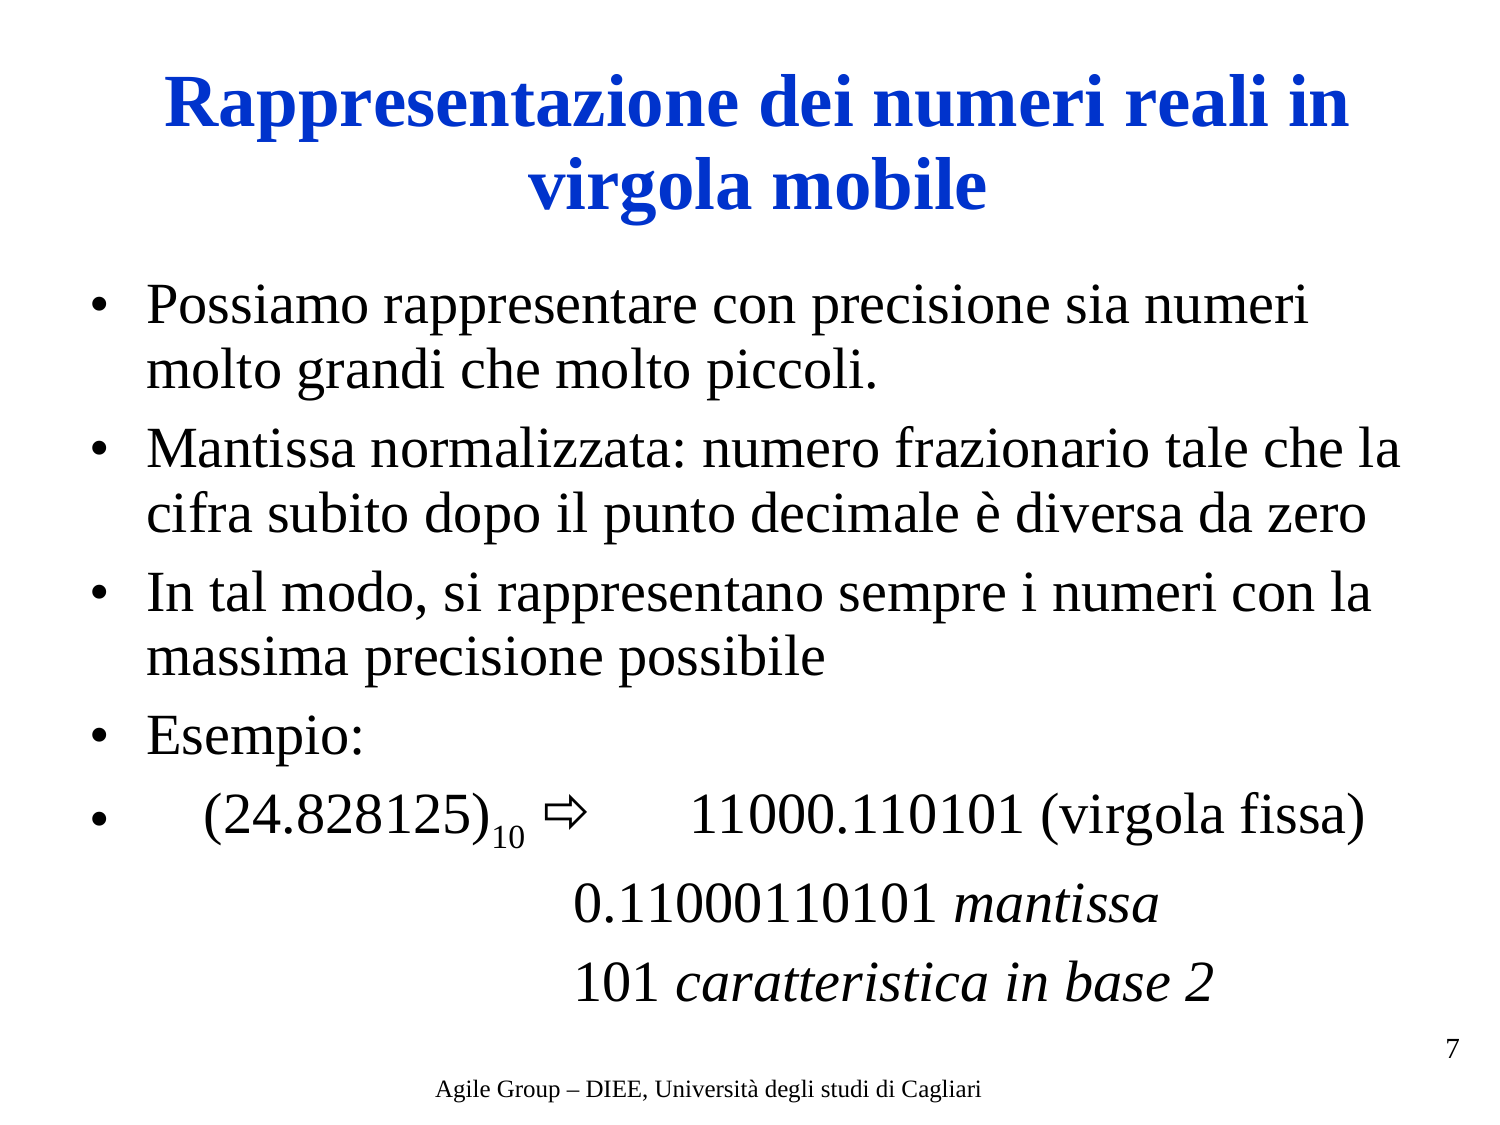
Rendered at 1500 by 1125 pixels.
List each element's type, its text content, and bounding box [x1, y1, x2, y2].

title Rappresentazione dei numeri reali in virgola mobile [120, 51, 1396, 234]
list Possiamo rappresentare con precisione sia numeri molto grandi che molto piccoli. Mantissa normalizzata: numero frazionario tale che la cifra subito dopo il punto decimale è diversa da zero In tal modo, si rappresentano sempre i numeri con la massima precisione possibile Esempio: (24.828125)10  11000.110101 (virgola fissa) 0.11000110101 mantissa 101 caratteristica in base 2 [75, 264, 1445, 1022]
